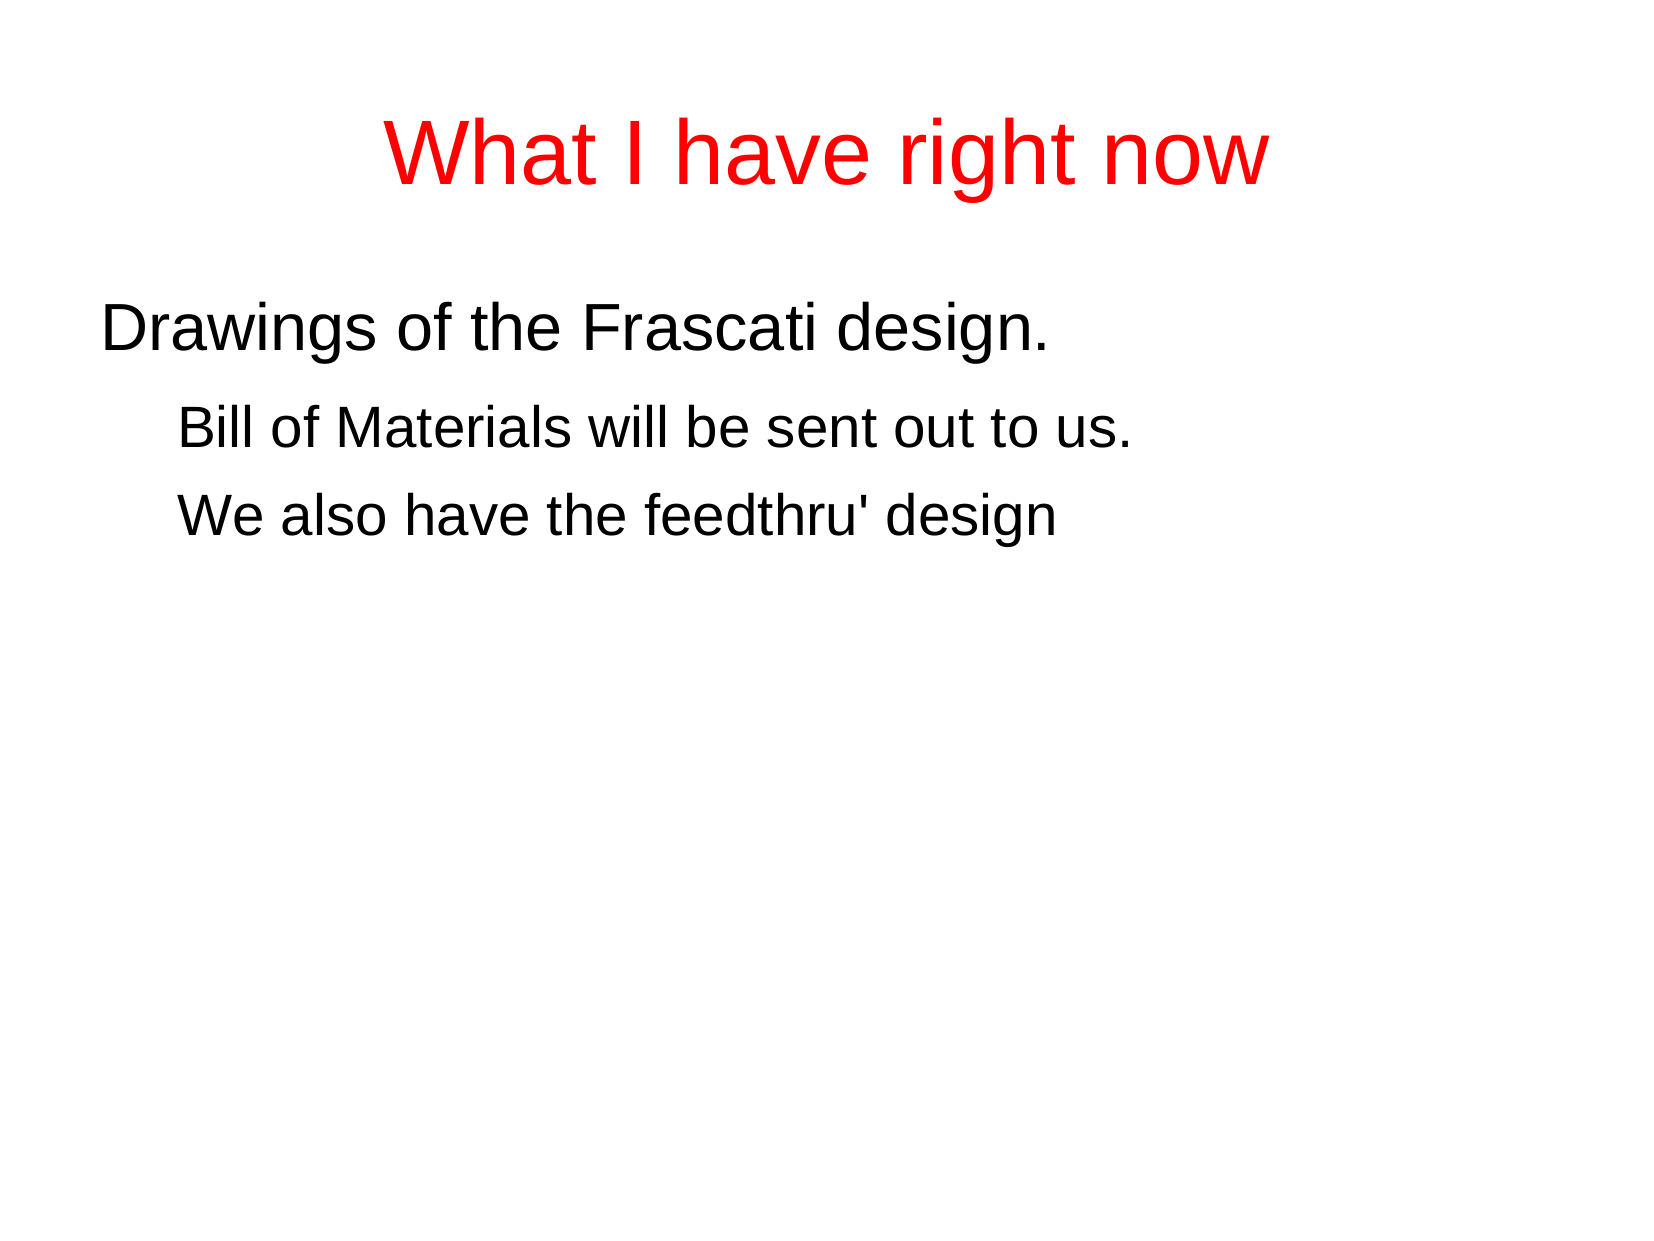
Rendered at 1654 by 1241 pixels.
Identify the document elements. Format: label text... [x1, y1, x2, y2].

list Drawings of the Frascati design. Bill of Materials will be sent out to us. We also have the feedthru' design [82, 290, 1571, 1094]
title What I have right now [82, 56, 1571, 250]
